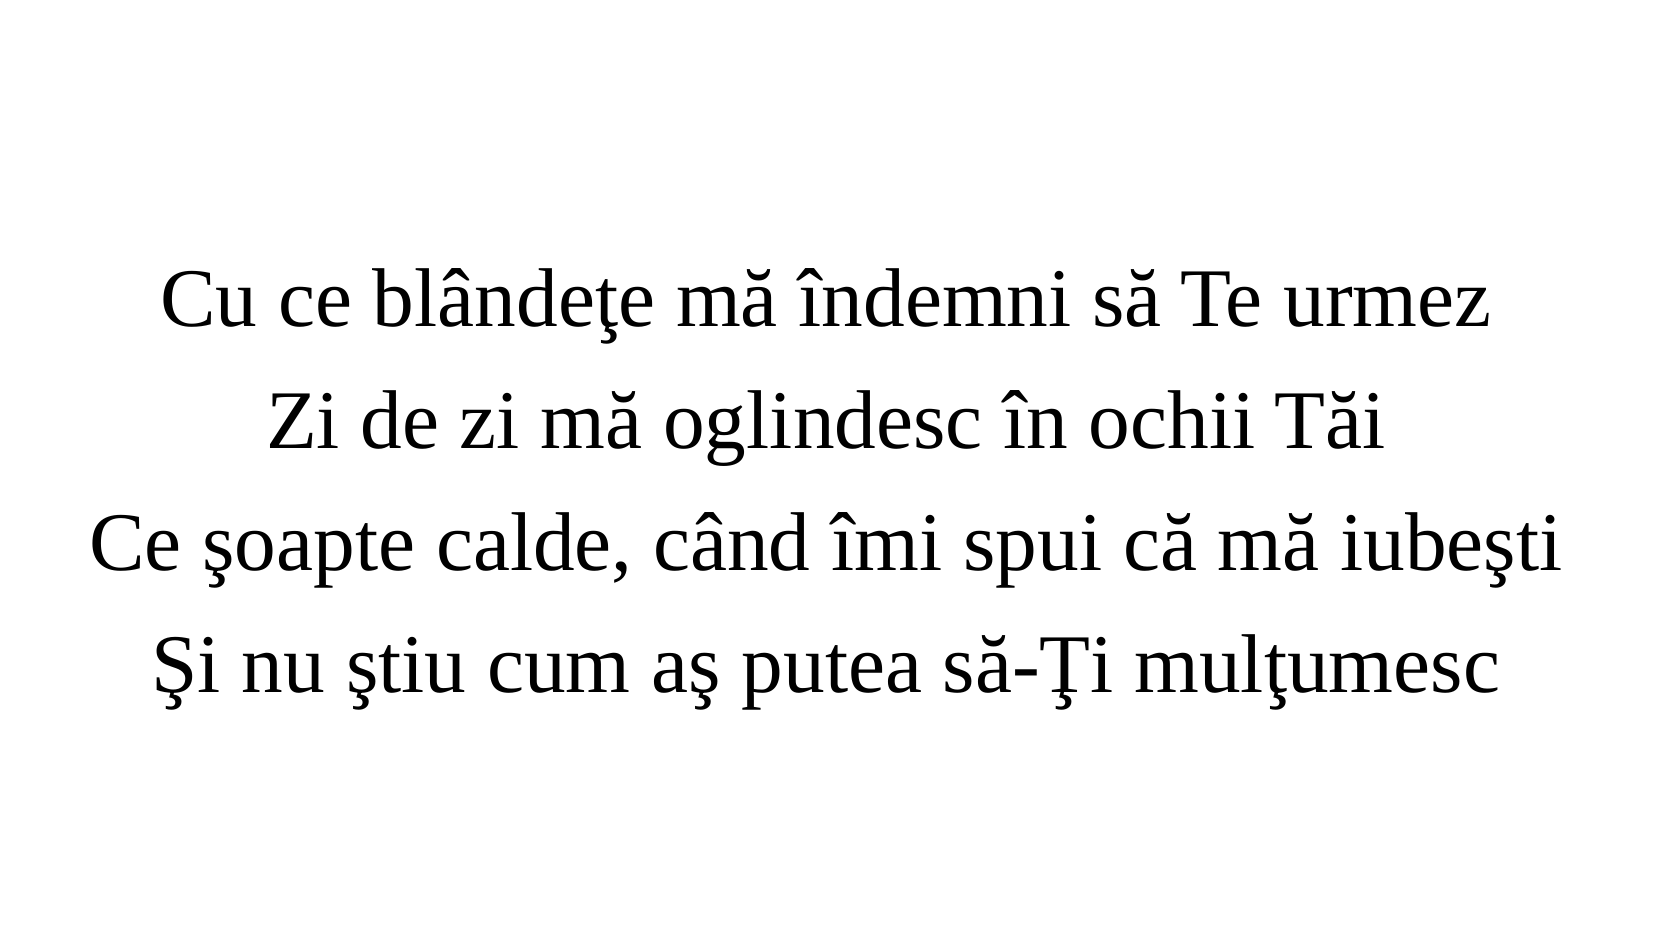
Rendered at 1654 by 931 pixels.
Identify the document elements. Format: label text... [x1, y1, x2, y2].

subtitle Cu ce blândeţe mă îndemni să Te urmez Zi de zi mă oglindesc în ochii Tăi Ce şoapte calde, când îmi spui că mă iubeşti Şi nu ştiu cum aş putea să-Ţi mulţumesc [70, 239, 1583, 713]
